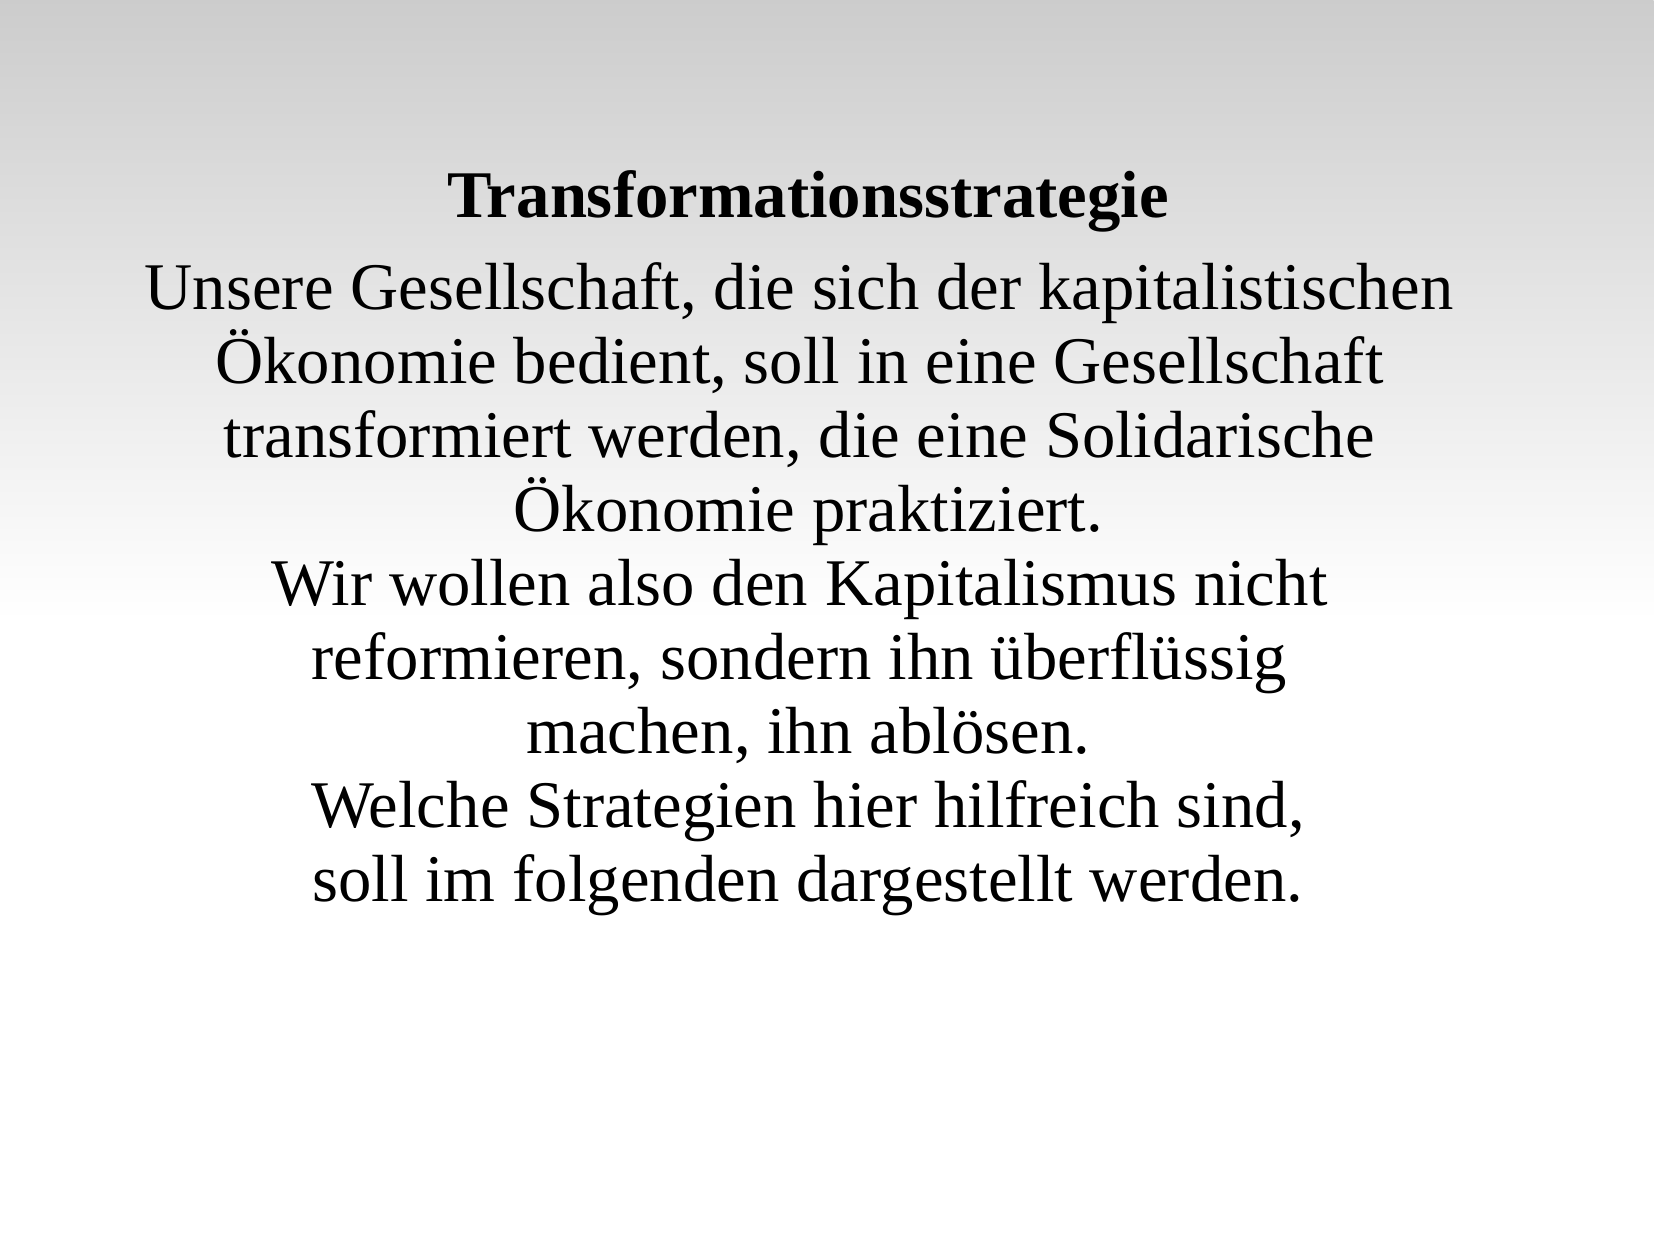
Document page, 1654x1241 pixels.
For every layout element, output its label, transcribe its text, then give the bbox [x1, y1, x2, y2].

text_box Transformationsstrategie Unsere Gesellschaft, die sich der kapitalistischen Ökonomie bedient, soll in eine Gesellschaft transformiert werden, die eine Solidarische Ökonomie praktiziert. Wir wollen also den Kapitalismus nicht reformieren, sondern ihn überflüssig machen, ihn ablösen. Welche Strategien hier hilfreich sind, soll im folgenden dargestellt werden. [129, 150, 1488, 924]
